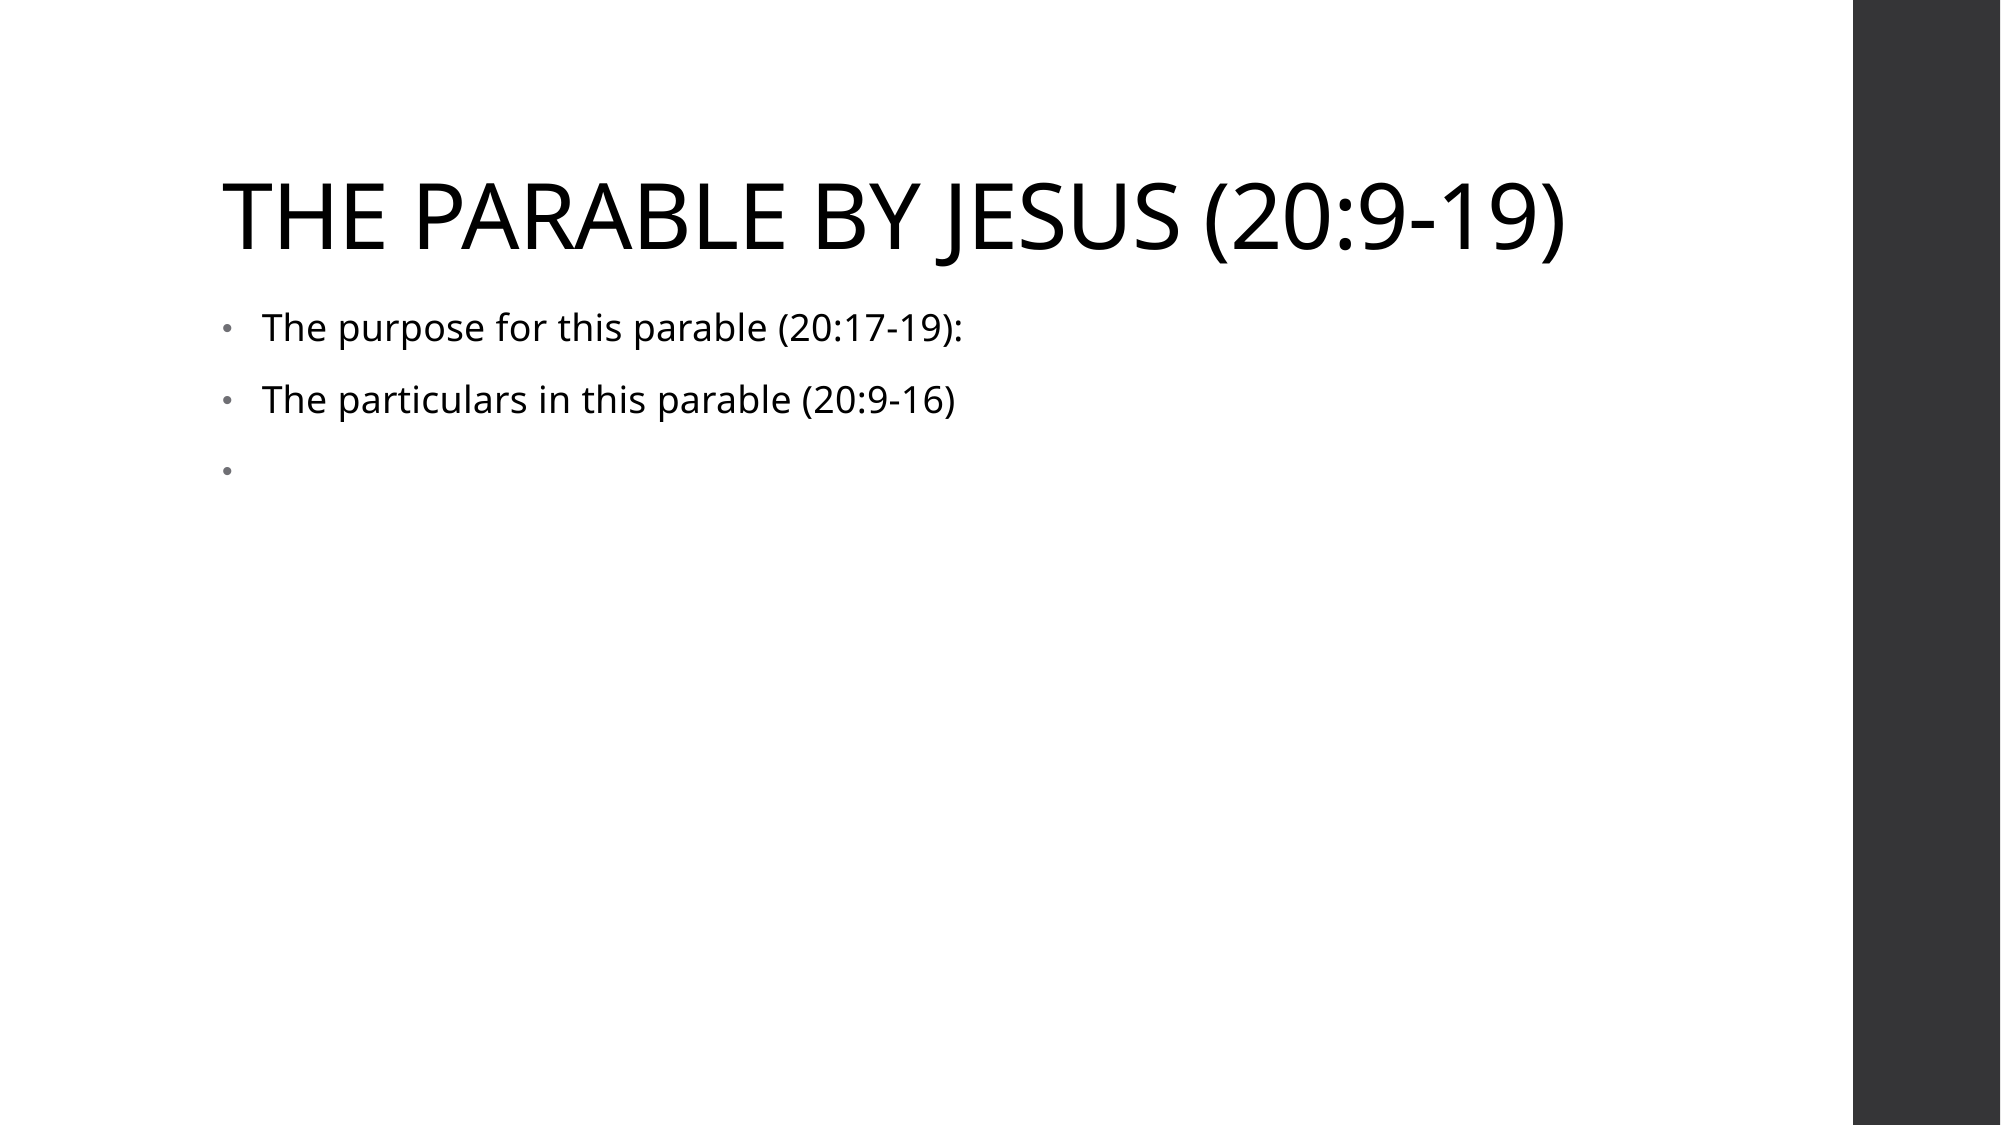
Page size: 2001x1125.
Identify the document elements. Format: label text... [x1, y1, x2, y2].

title THE PARABLE BY JESUS (20:9-19) [206, 60, 1797, 278]
list The purpose for this parable (20:17-19): The particulars in this parable (20:9-16) [206, 299, 1617, 1014]
